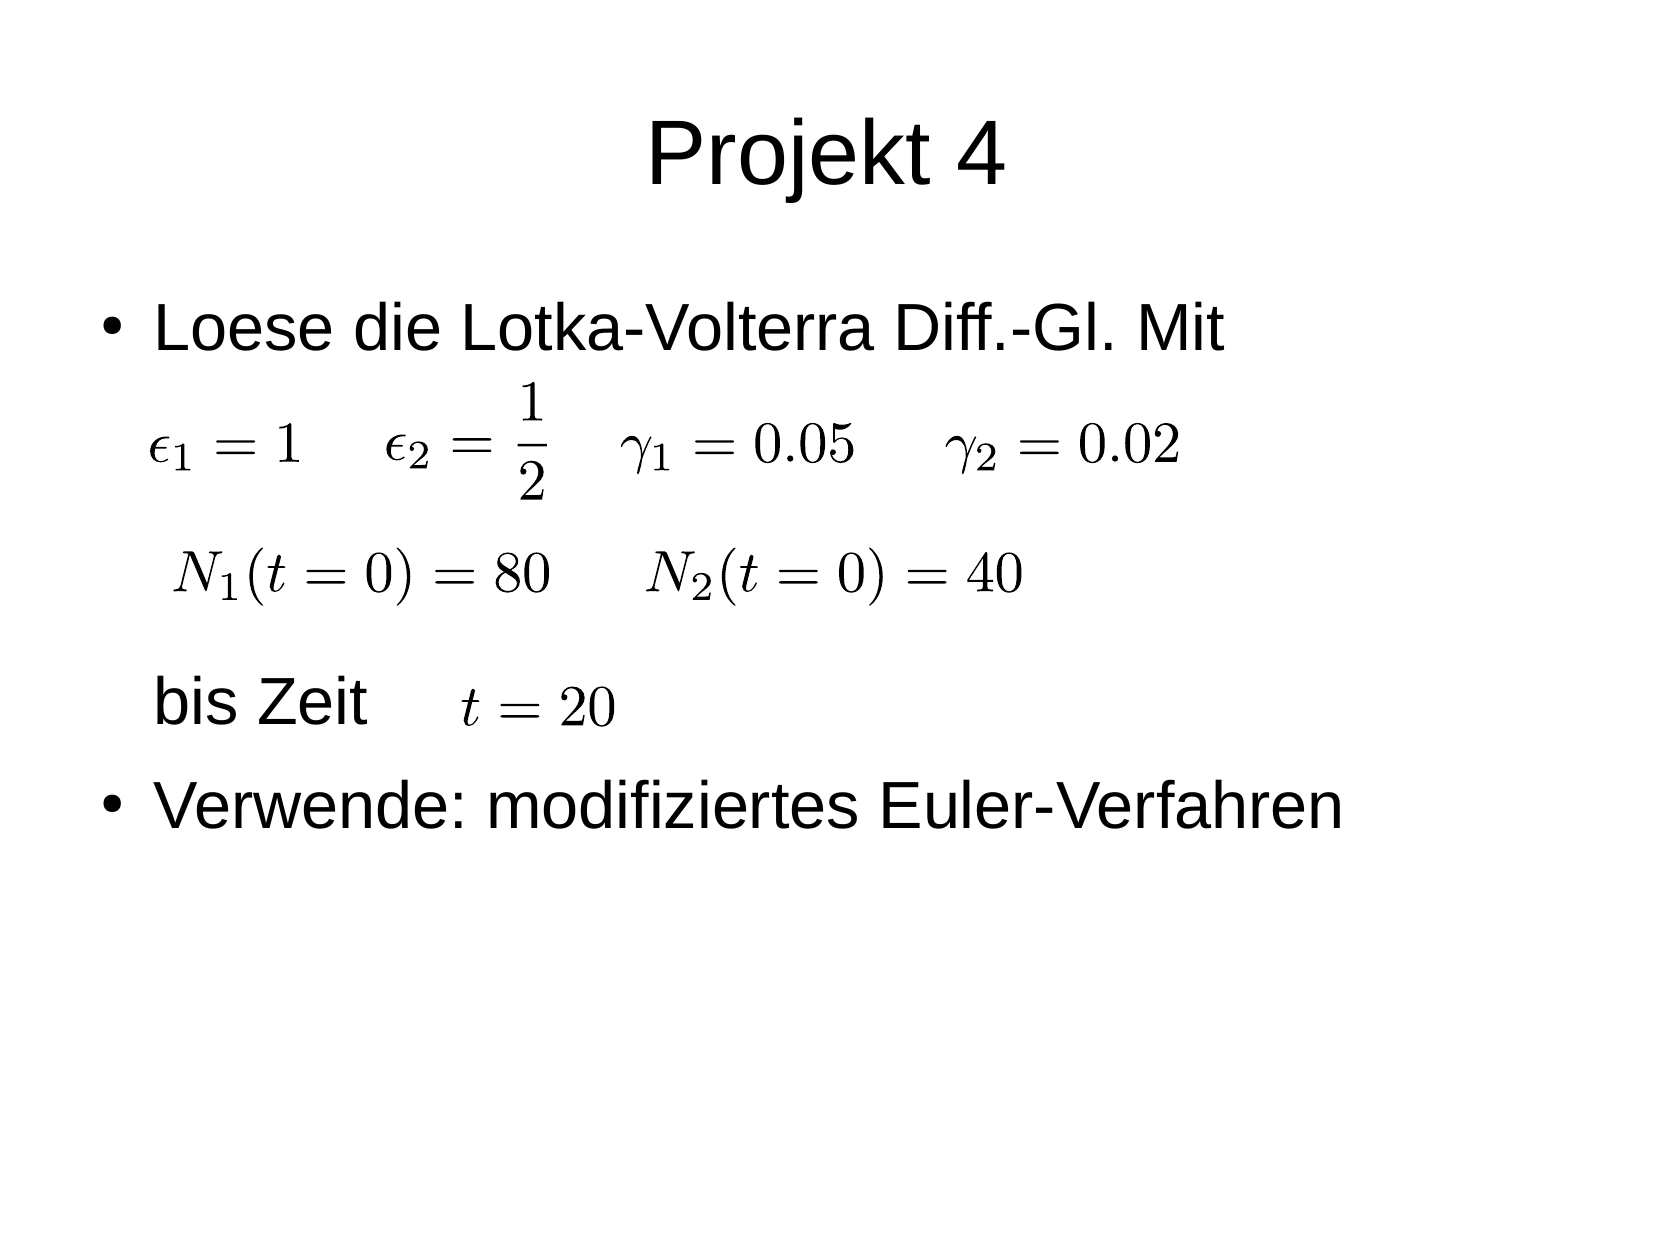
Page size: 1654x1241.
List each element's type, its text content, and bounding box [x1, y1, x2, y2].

text_box [944, 422, 1181, 475]
list Loese die Lotka-Volterra Diff.-Gl. Mit bis Zeit Verwende: modifiziertes Euler-Verfahren [82, 290, 1571, 1010]
text_box [147, 422, 304, 471]
title Projekt 4 [82, 49, 1571, 257]
text_box [619, 422, 857, 475]
text_box [643, 547, 1024, 606]
text_box [383, 381, 547, 500]
text_box [171, 547, 552, 606]
text_box [460, 686, 617, 727]
